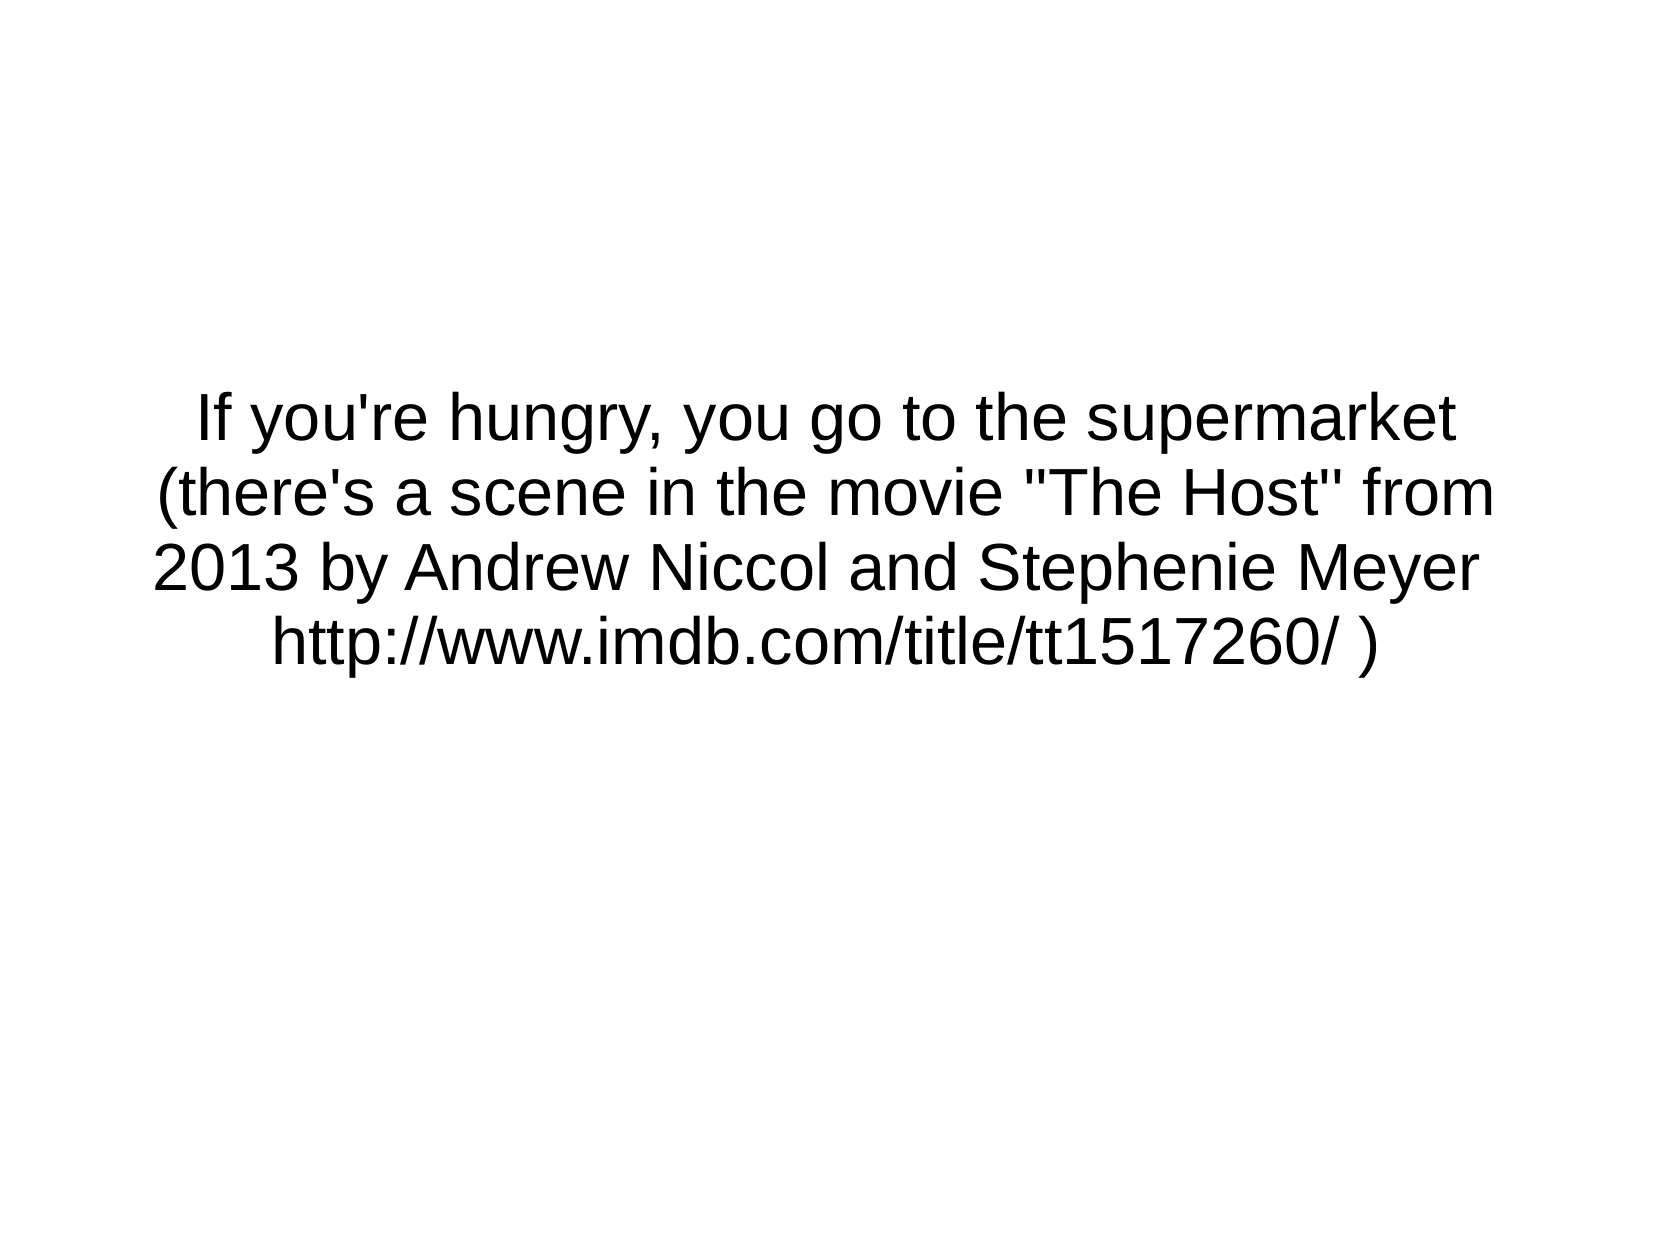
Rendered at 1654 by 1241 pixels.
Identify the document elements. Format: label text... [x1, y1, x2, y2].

subtitle If you're hungry, you go to the supermarket (there's a scene in the movie ''The Host'' from 2013 by Andrew Niccol and Stephenie Meyer http://www.imdb.com/title/tt1517260/ ) [82, 49, 1571, 1010]
